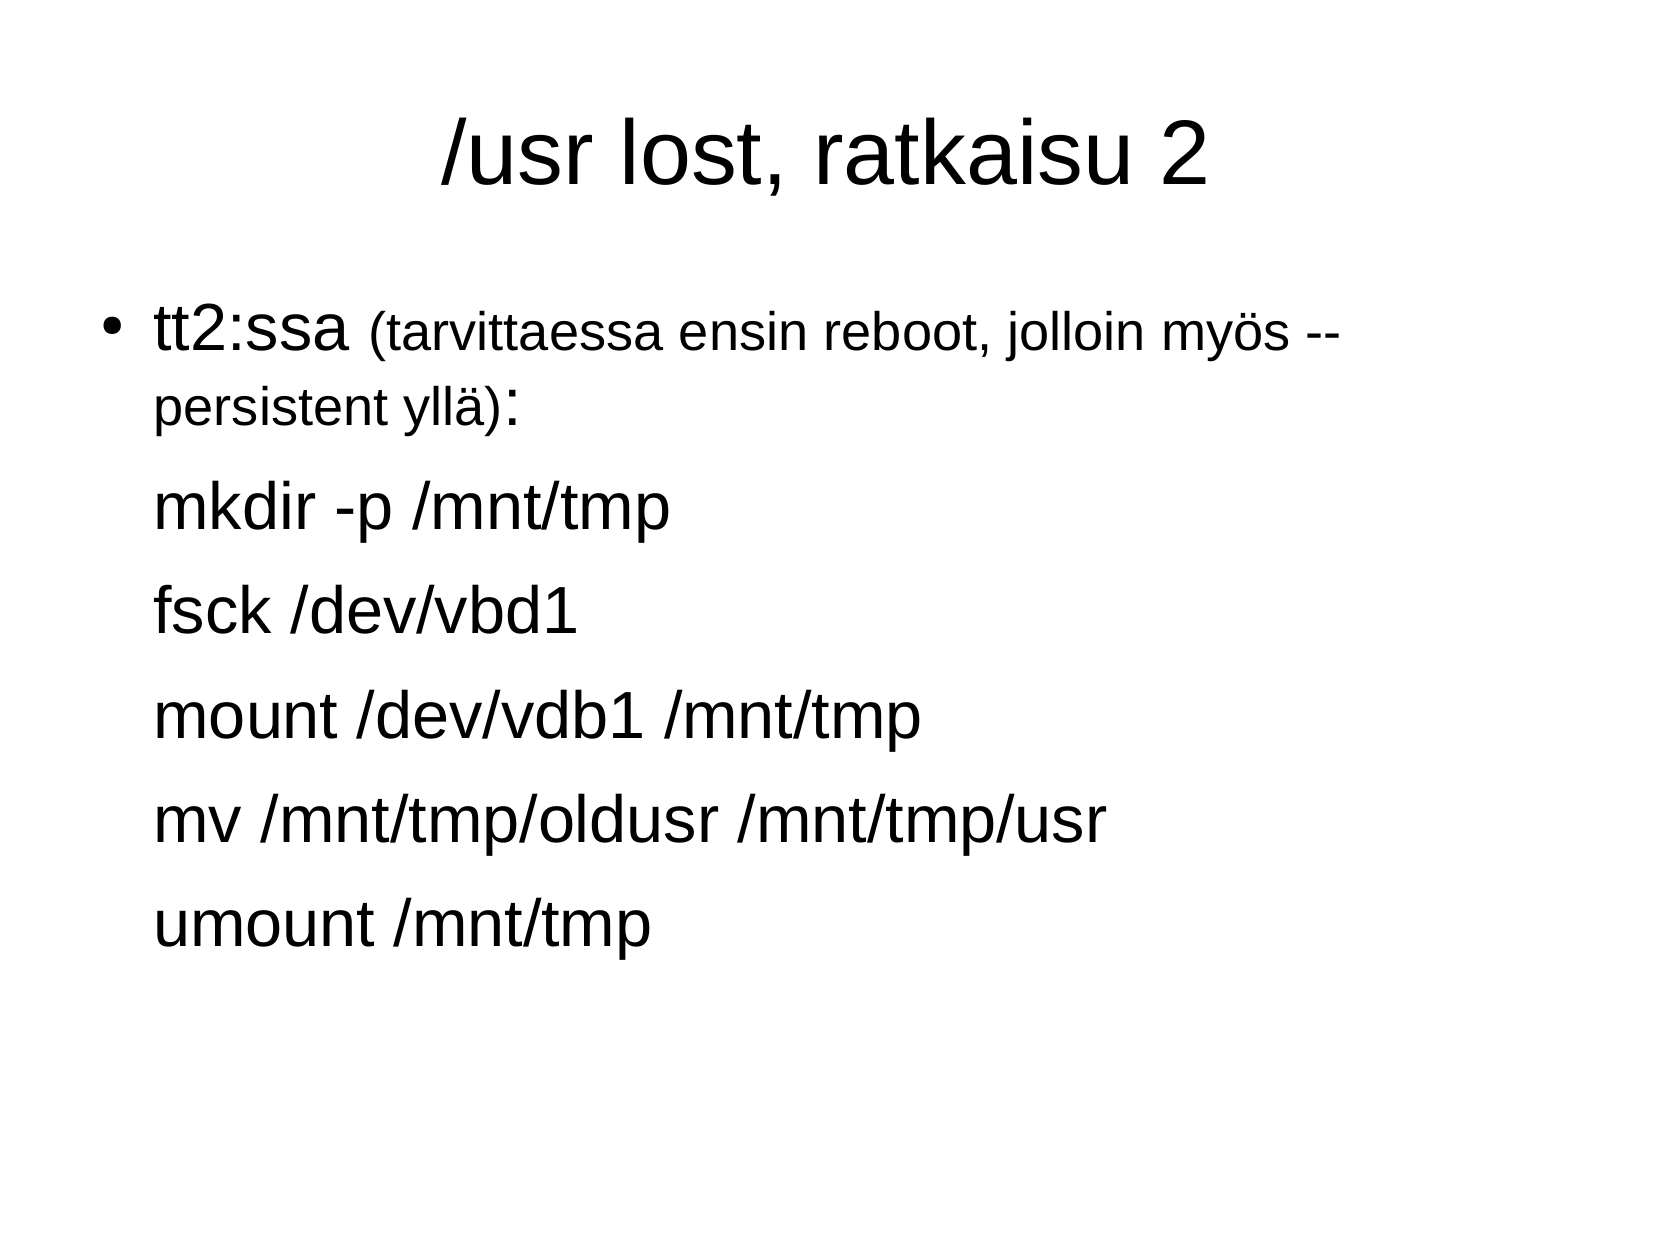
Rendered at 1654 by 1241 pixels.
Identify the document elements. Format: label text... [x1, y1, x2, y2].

list tt2:ssa (tarvittaessa ensin reboot, jolloin myös --persistent yllä): mkdir -p /mnt/tmp fsck /dev/vbd1 mount /dev/vdb1 /mnt/tmp mv /mnt/tmp/oldusr /mnt/tmp/usr umount /mnt/tmp [82, 290, 1571, 1010]
title /usr lost, ratkaisu 2 [82, 49, 1571, 257]
